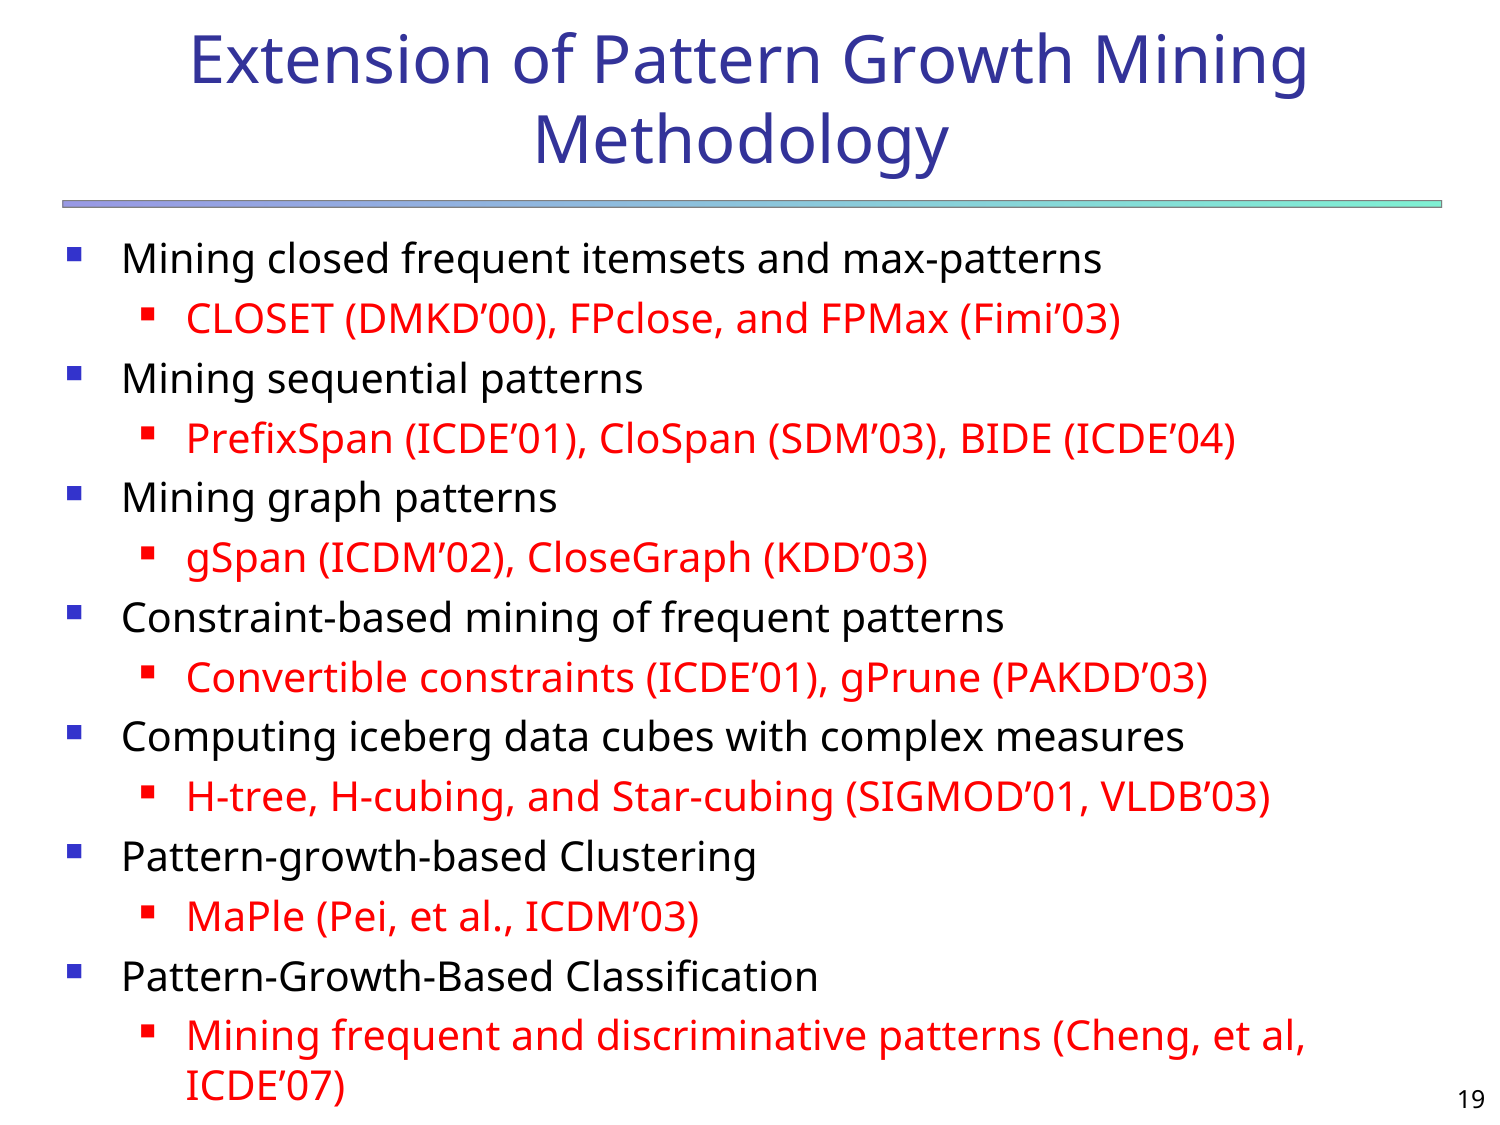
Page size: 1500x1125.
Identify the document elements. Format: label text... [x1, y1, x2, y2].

title Extension of Pattern Growth Mining Methodology [0, 9, 1500, 185]
text_box <number> [1463, 1062, 1500, 1125]
list Mining closed frequent itemsets and max-patterns CLOSET (DMKD’00), FPclose, and FPMax (Fimi’03) Mining sequential patterns PrefixSpan (ICDE’01), CloSpan (SDM’03), BIDE (ICDE’04) Mining graph patterns gSpan (ICDM’02), CloseGraph (KDD’03) Constraint-based mining of frequent patterns Convertible constraints (ICDE’01), gPrune (PAKDD’03) Computing iceberg data cubes with complex measures H-tree, H-cubing, and Star-cubing (SIGMOD’01, VLDB’03) Pattern-growth-based Clustering MaPle (Pei, et al., ICDM’03) Pattern-Growth-Based Classification Mining frequent and discriminative patterns (Cheng, et al, ICDE’07) [50, 224, 1463, 1125]
